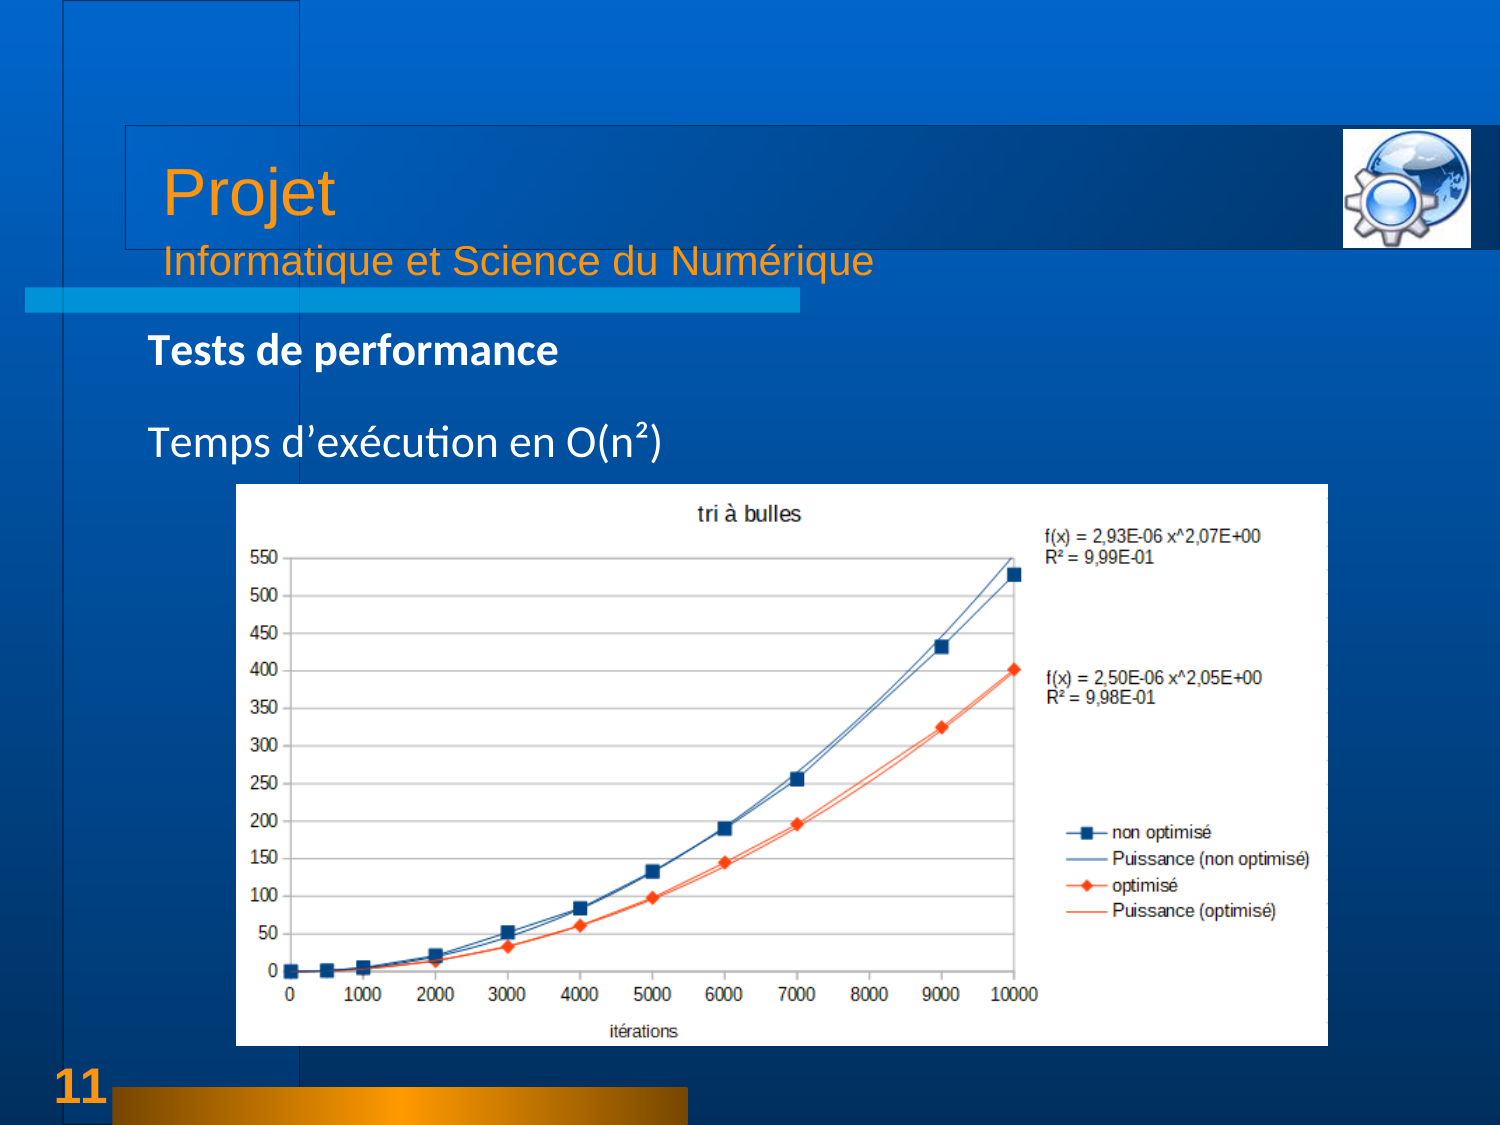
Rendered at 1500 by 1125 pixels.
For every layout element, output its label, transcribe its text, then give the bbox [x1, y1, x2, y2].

picture [236, 484, 1328, 1046]
picture [1343, 129, 1471, 248]
text_box Tests de performance Temps d’exécution en O(n²) [147, 331, 1477, 469]
